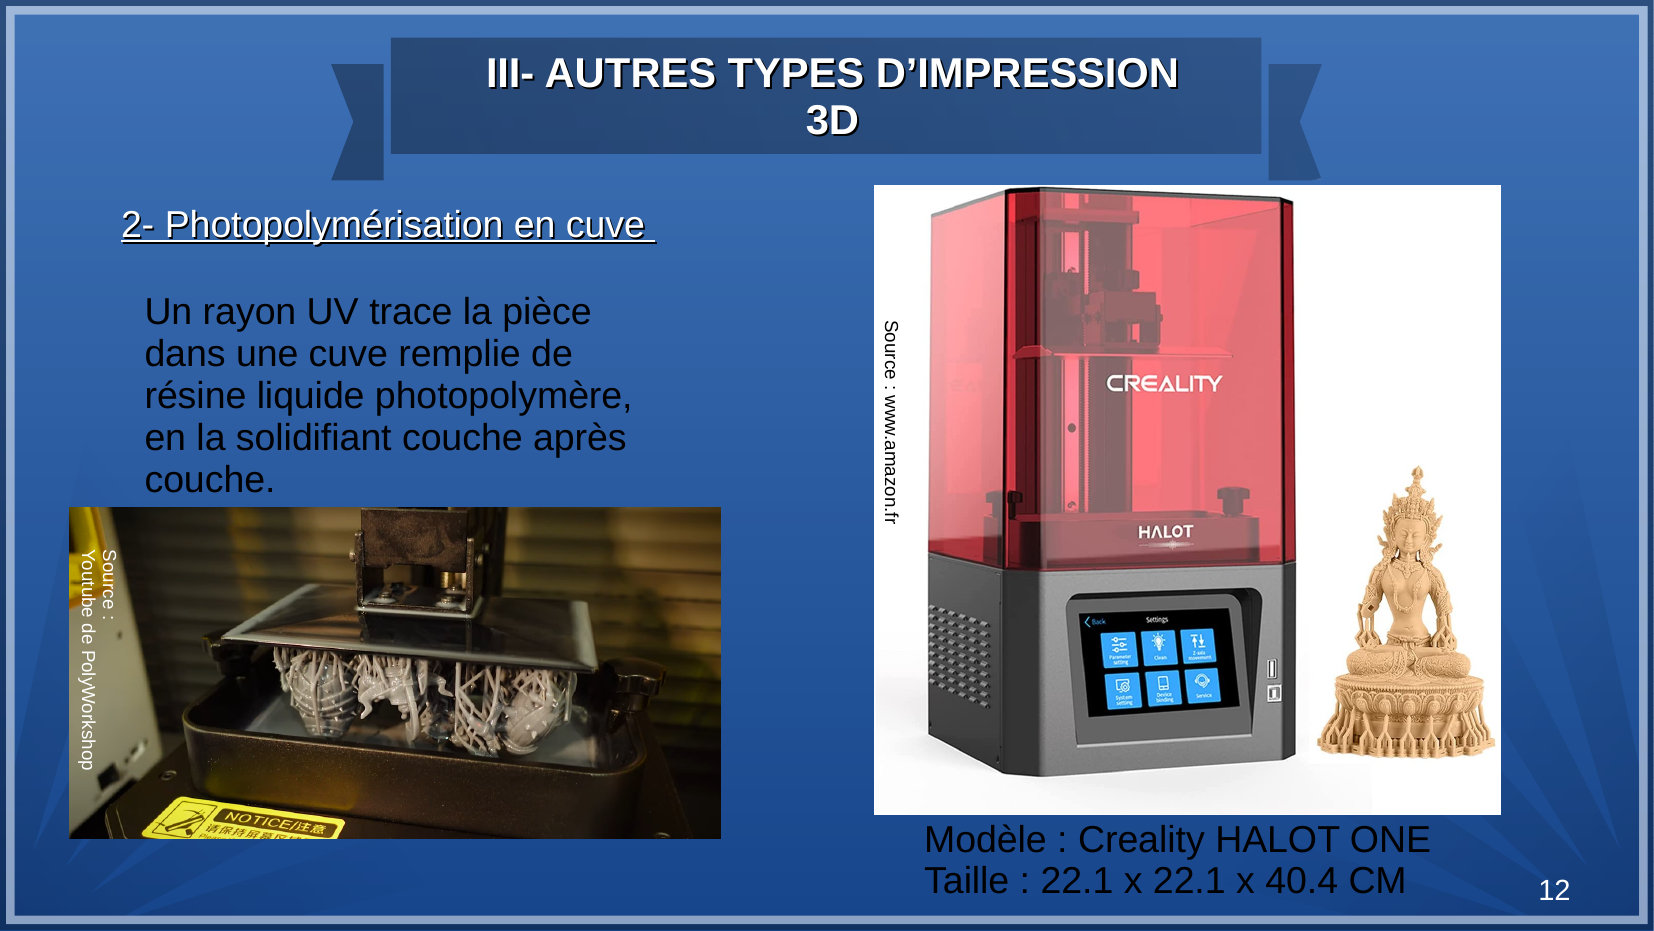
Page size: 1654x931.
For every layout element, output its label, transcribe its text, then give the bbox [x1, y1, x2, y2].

text_box 2- Photopolymérisation en cuve [106, 196, 874, 296]
text_box Modèle : Creality HALOT ONE Taille : 22.1 x 22.1 x 40.4 CM [909, 810, 1536, 910]
picture [69, 507, 721, 839]
picture [874, 185, 1501, 815]
text_box Source : www.amazon.fr [852, 305, 910, 721]
text_box Source : Youtube de PolyWorkshop [70, 535, 128, 788]
text_box Un rayon UV trace la pièce dans une cuve remplie de résine liquide photopolymère, en la solidifiant couche après couche. [129, 283, 659, 507]
title III- AUTRES TYPES D’IMPRESSION 3D [484, 35, 1182, 158]
